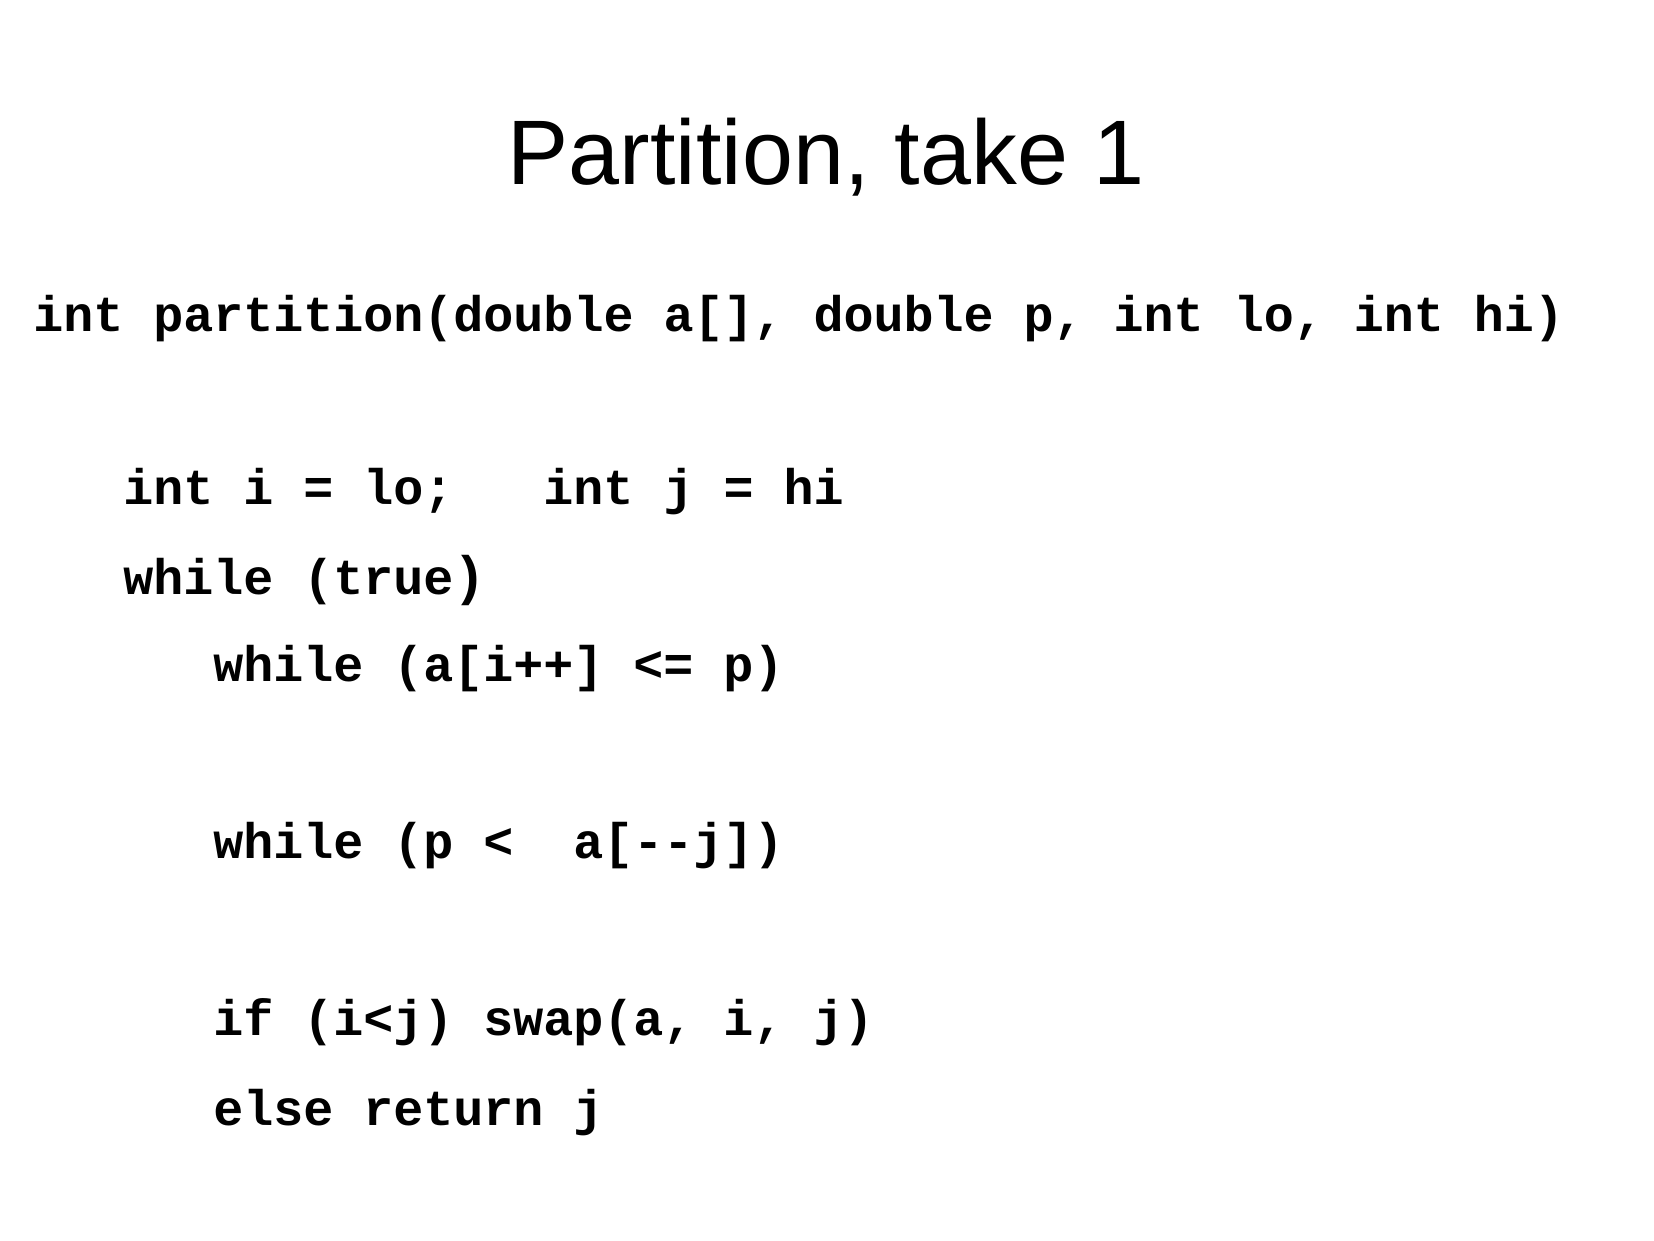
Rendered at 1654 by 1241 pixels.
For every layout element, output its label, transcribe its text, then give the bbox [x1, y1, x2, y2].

title Partition, take 1 [82, 49, 1571, 257]
list int partition(double a[], double p, int lo, int hi) int i = lo; int j = hi while (true) while (a[i++] <= p) while (p < a[--j]) if (i<j) swap(a, i, j) else return j [0, 290, 1654, 1201]
